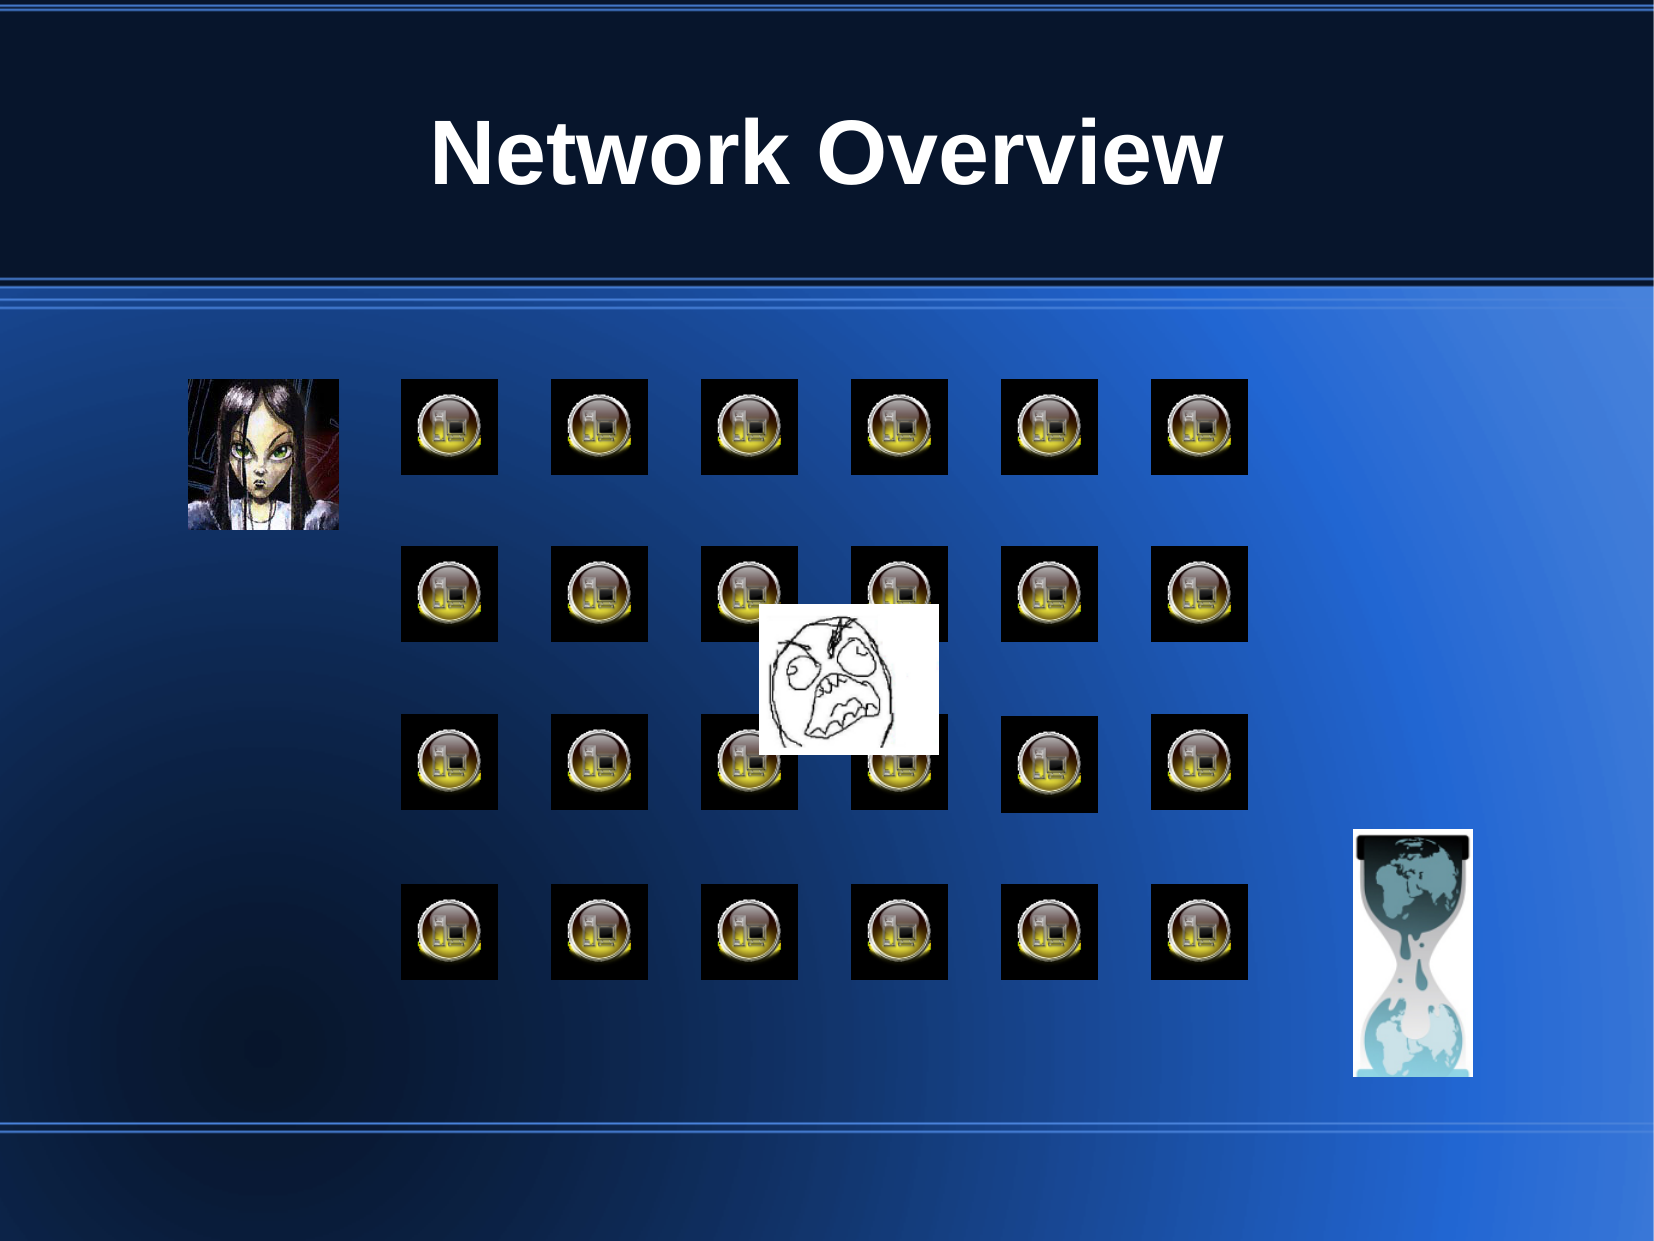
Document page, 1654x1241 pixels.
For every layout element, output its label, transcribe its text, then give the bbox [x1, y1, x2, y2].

title Network Overview [82, 49, 1571, 257]
chart [112, 375, 1601, 1077]
picture [0, 0, 1654, 1241]
